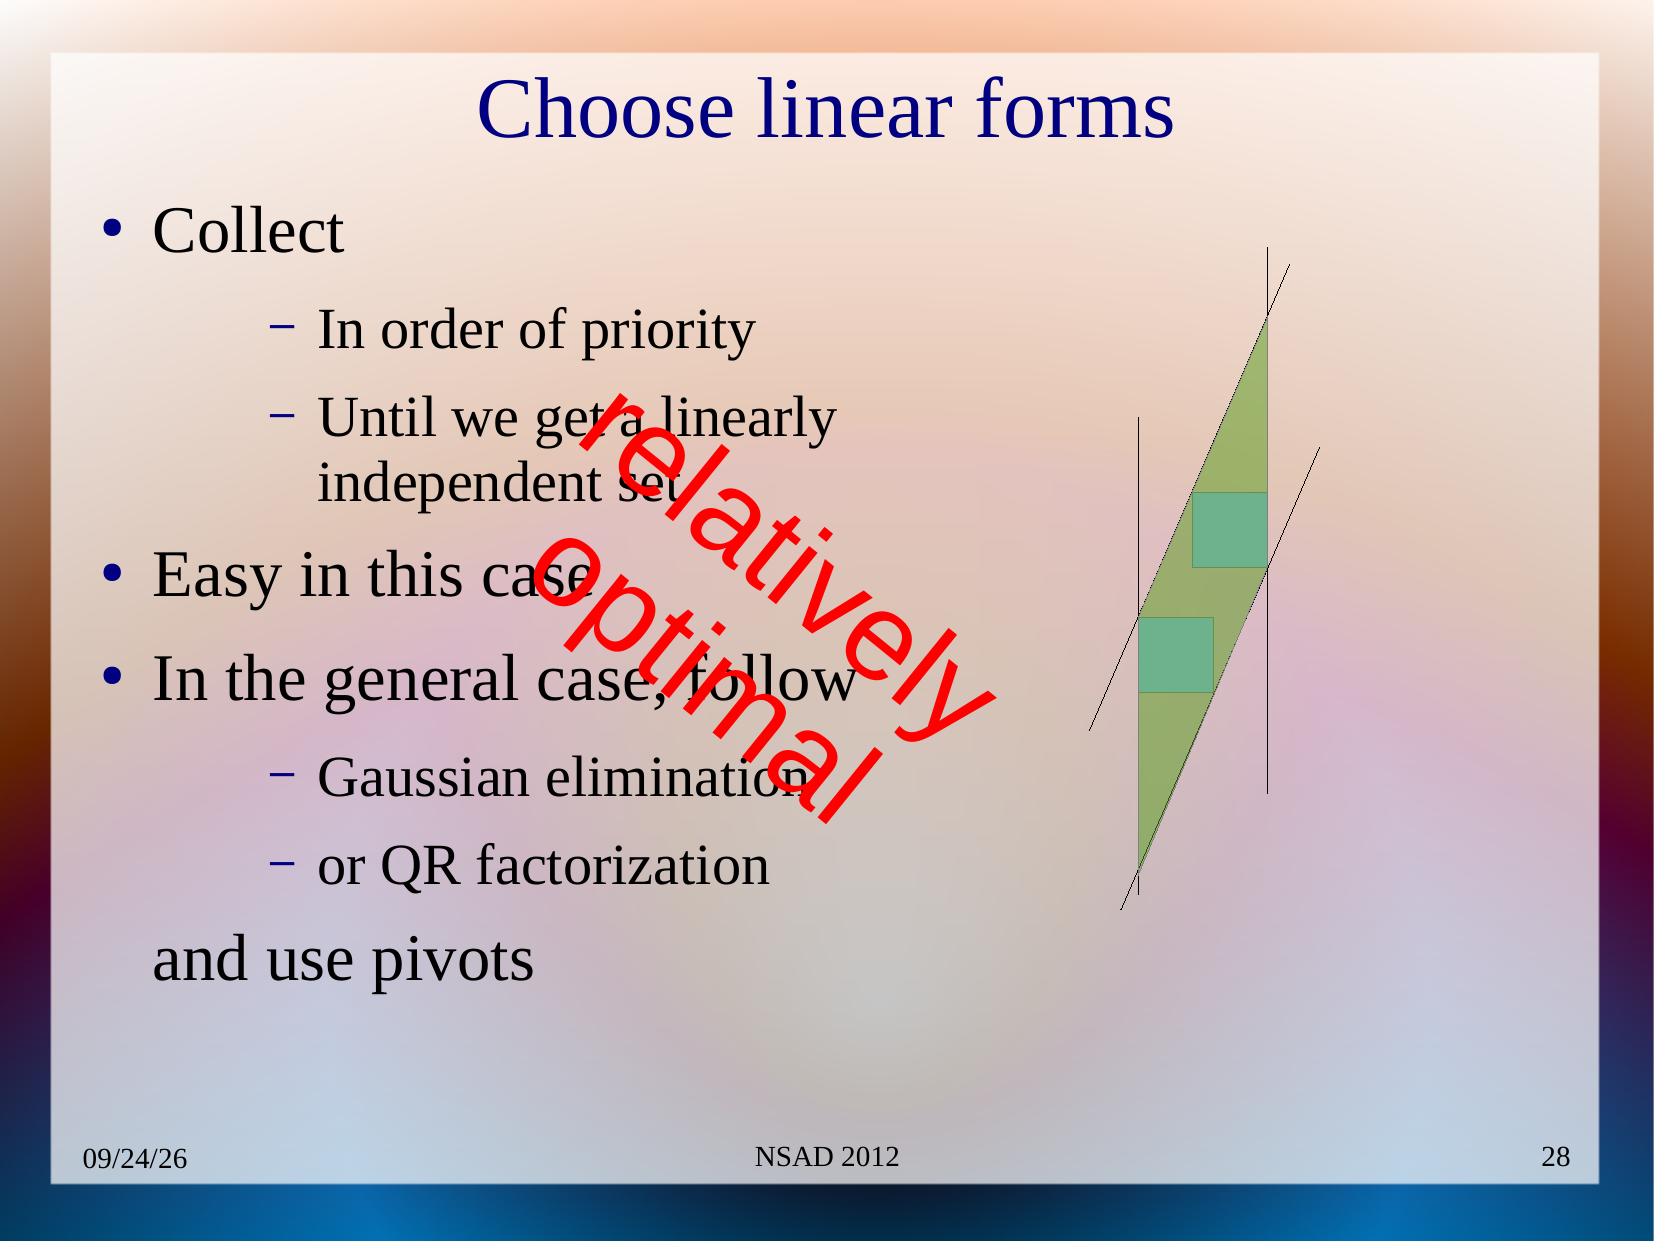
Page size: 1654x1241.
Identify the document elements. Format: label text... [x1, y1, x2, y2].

picture [0, 0, 1654, 1241]
title Choose linear forms [82, 60, 1571, 156]
list Collect In order of priority Until we get a linearly independent set Easy in this case In the general case, follow Gaussian elimination or QR factorization and use pivots [82, 192, 887, 1125]
text_box [1138, 316, 1268, 876]
text_box relatively optimal [390, 287, 1105, 945]
